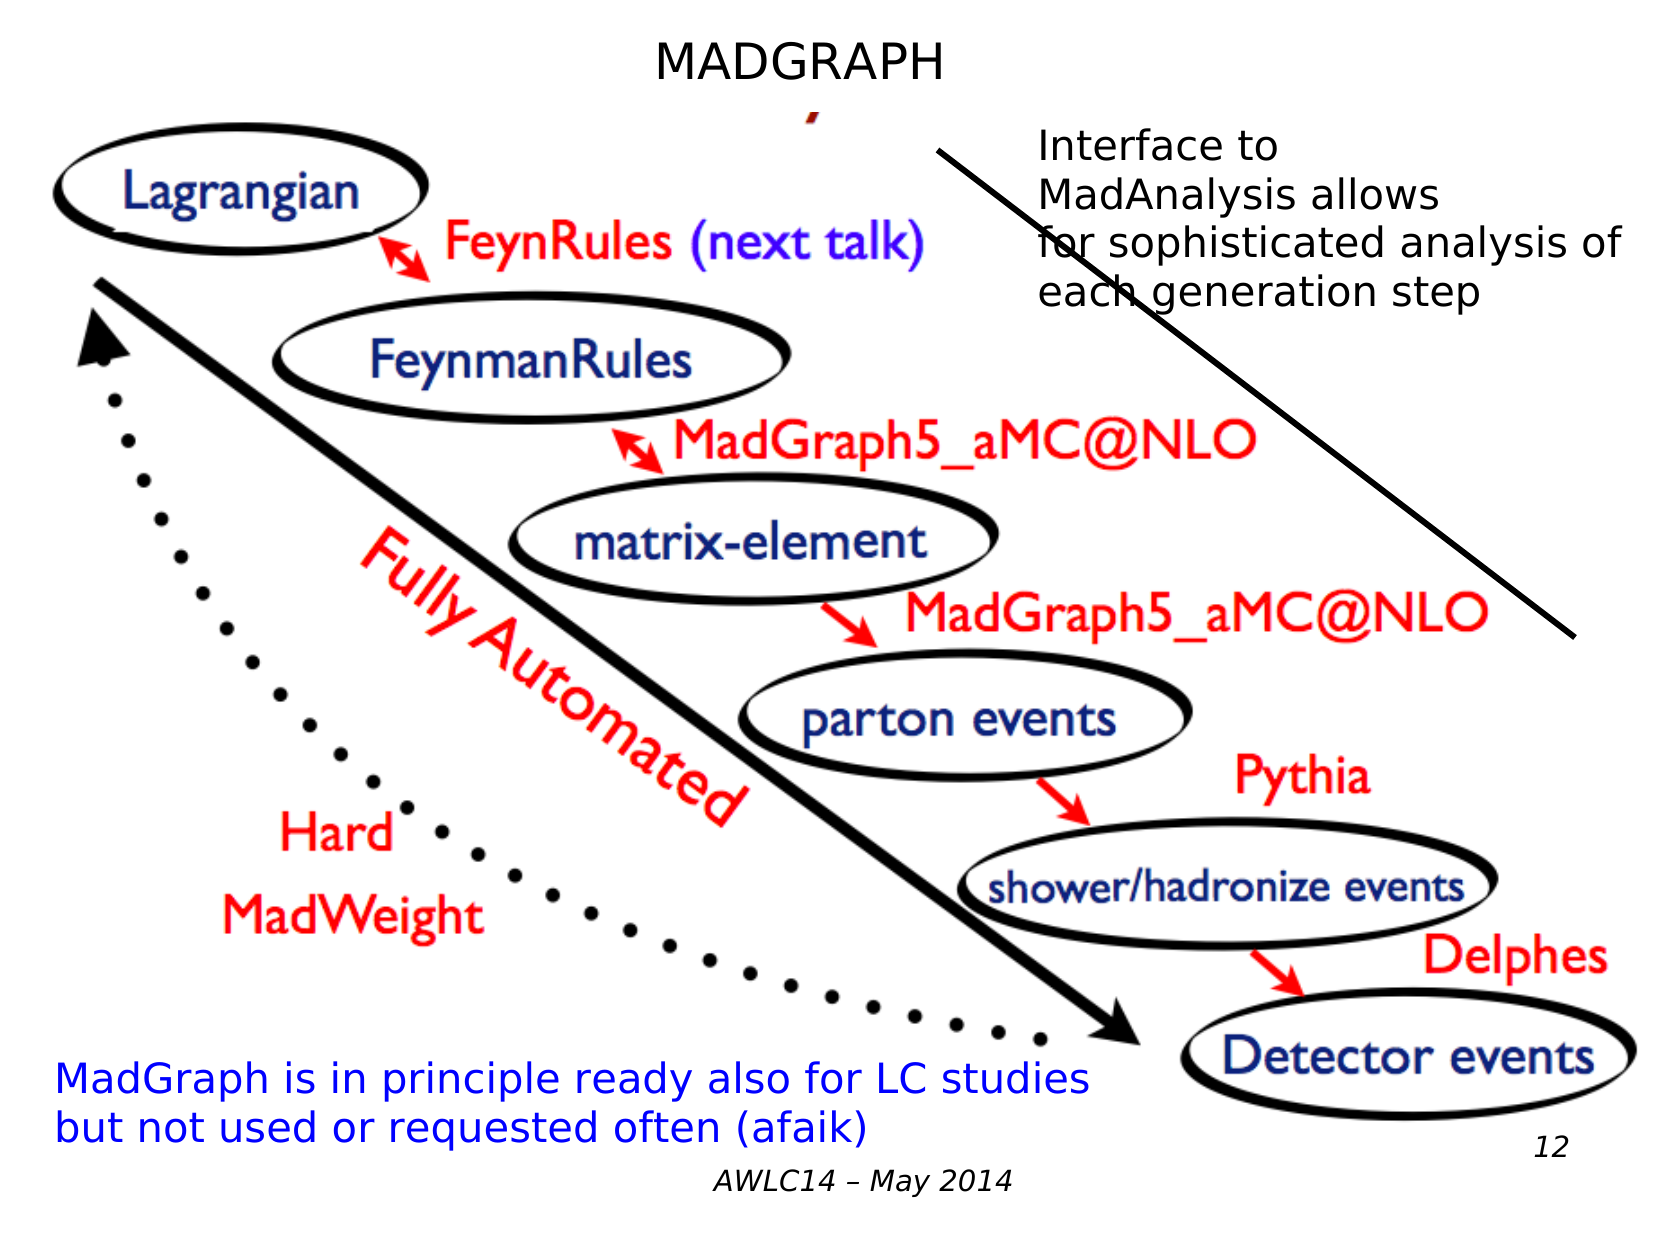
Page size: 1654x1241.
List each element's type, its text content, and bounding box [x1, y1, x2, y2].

picture [37, 112, 1639, 1130]
text_box Interface to MadAnalysis allows for sophisticated analysis of each generation step [1022, 114, 1637, 324]
text_box MadGraph is in principle ready also for LC studies but not used or requested often (afaik) [39, 1047, 1105, 1160]
text_box MADGRAPH [639, 25, 959, 99]
